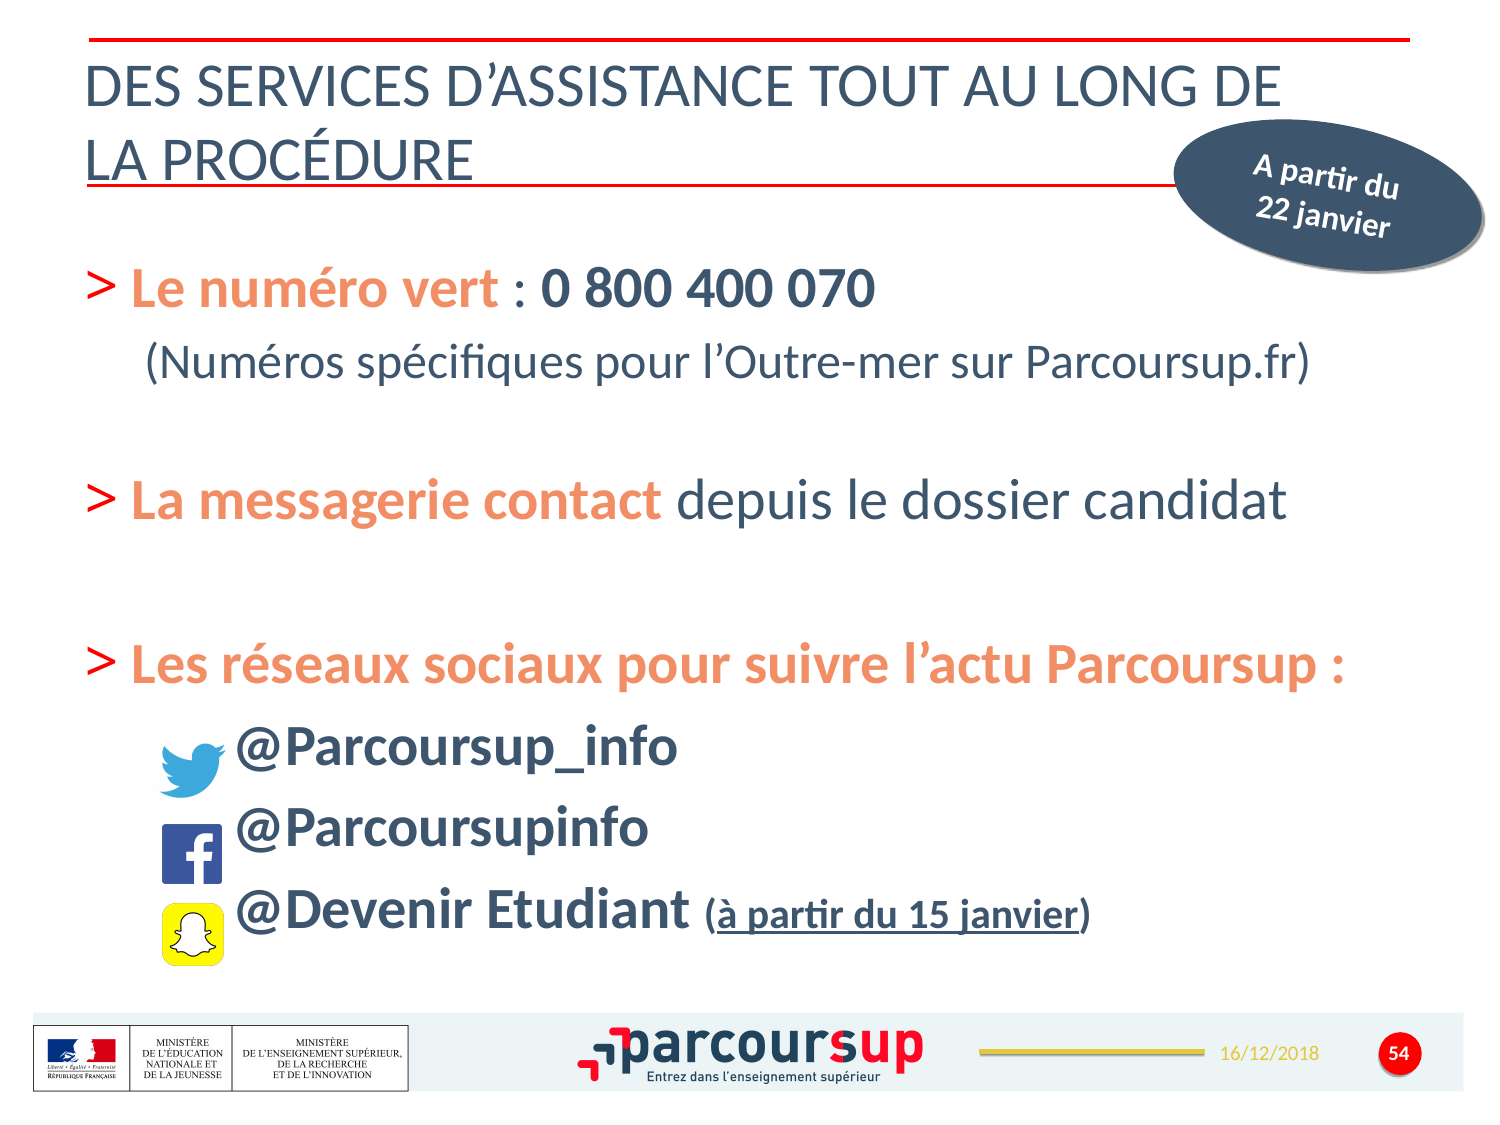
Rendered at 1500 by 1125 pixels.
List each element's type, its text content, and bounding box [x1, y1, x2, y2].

slide_number <numéro> [1368, 1031, 1430, 1074]
list Le numéro vert : 0 800 400 070 (Numéros spécifiques pour l’Outre-mer sur Parcoursup.fr) La messagerie contact depuis le dossier candidat Les réseaux sociaux pour suivre l’actu Parcoursup : @Parcoursup_info @Parcoursupinfo @Devenir Etudiant (à partir du 15 janvier) [69, 241, 1409, 996]
title DES services d’assistance tout au long de la procédure [69, 12, 1435, 224]
picture [0, 0, 1499, 1124]
text_box A partir du 22 janvier [1173, 119, 1482, 269]
